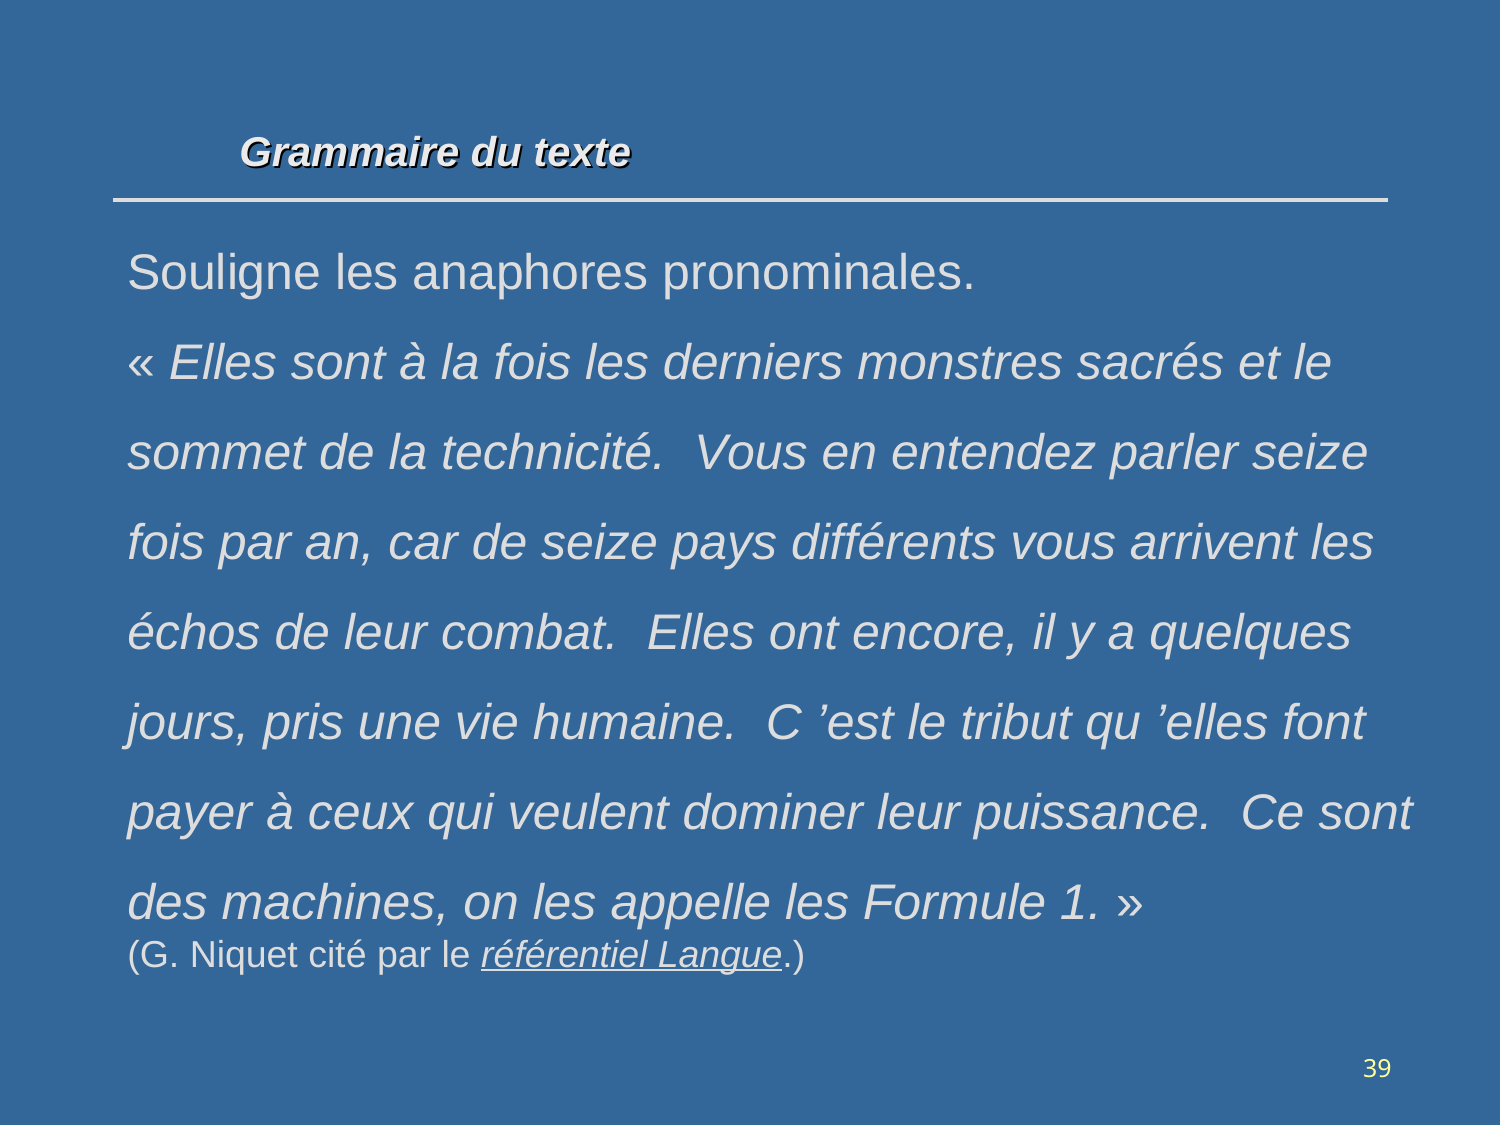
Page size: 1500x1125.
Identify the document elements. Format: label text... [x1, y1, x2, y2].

text_box Grammaire du texte [224, 116, 647, 183]
text_box Souligne les anaphores pronominales. « Elles sont à la fois les derniers monstres sacrés et le sommet de la technicité. Vous en entendez parler seize fois par an, car de seize pays différents vous arrivent les échos de leur combat. Elles ont encore, il y a quelques jours, pris une vie humaine. C ’est le tribut qu ’elles font payer à ceux qui veulent dominer leur puissance. Ce sont des machines, on les appelle les Formule 1. » (G. Niquet cité par le référentiel Langue.) [112, 231, 1438, 983]
